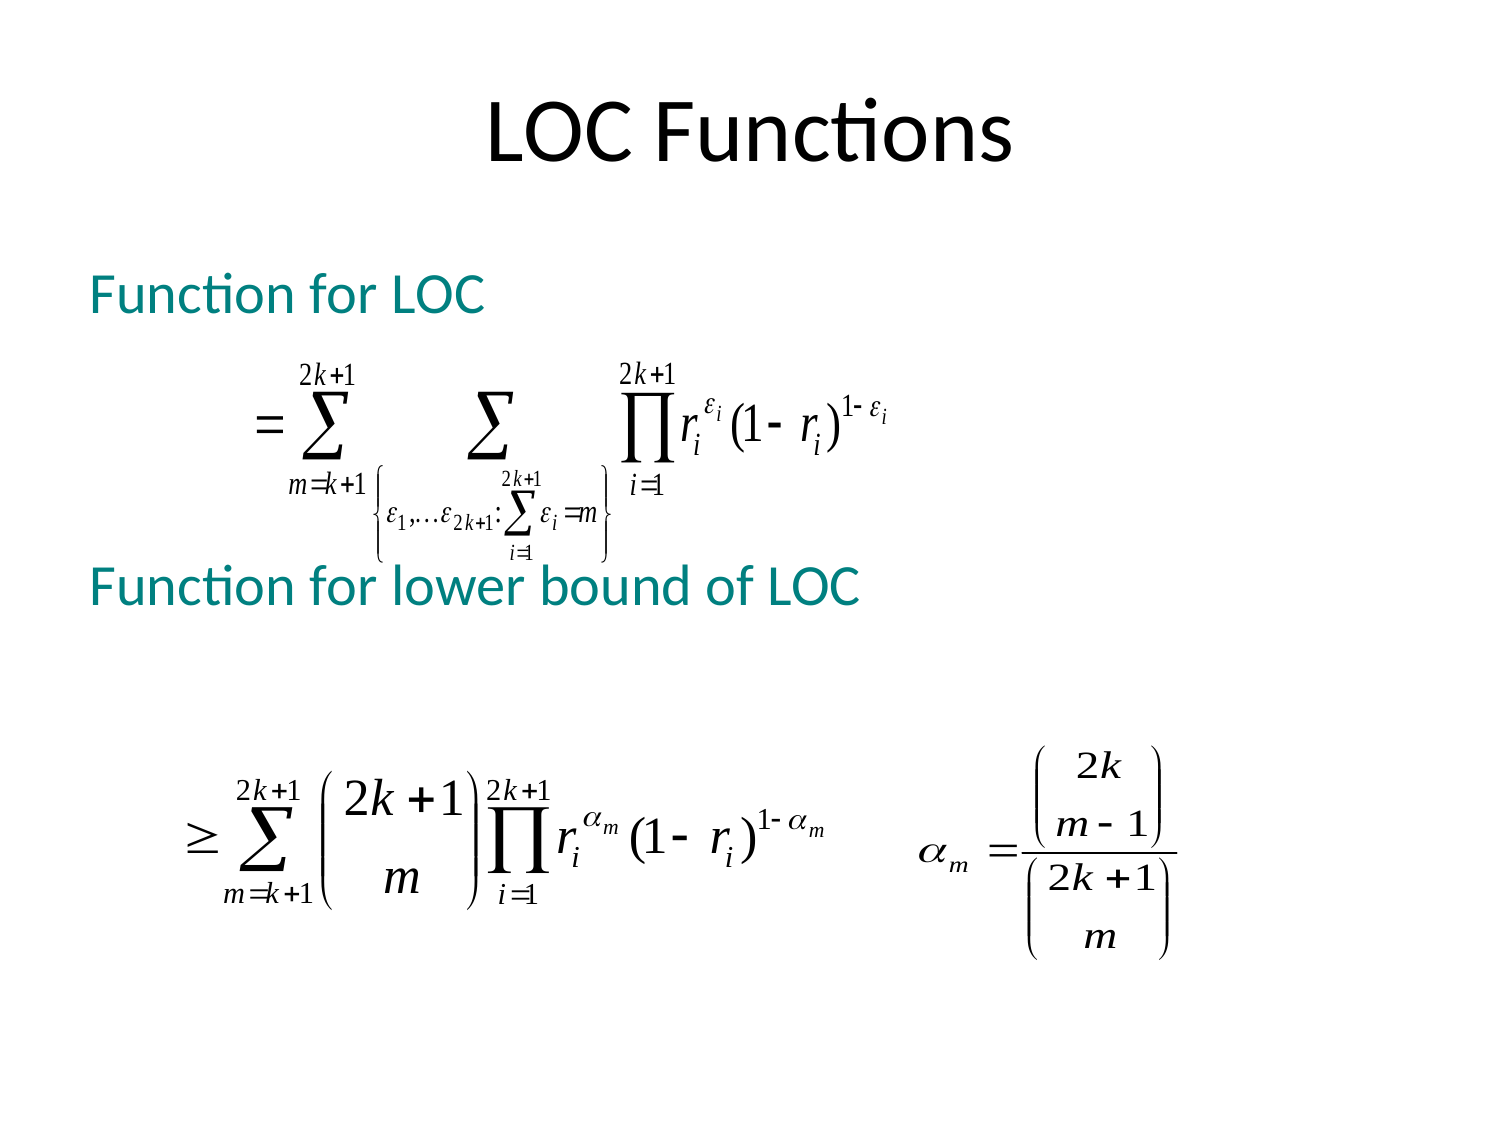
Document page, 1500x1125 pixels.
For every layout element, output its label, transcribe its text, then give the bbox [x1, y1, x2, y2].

chart [912, 737, 1188, 970]
chart [174, 762, 841, 920]
chart [245, 349, 905, 576]
list Function for LOC Function for lower bound of LOC [75, 262, 1426, 1006]
title LOC Functions [75, 45, 1426, 233]
